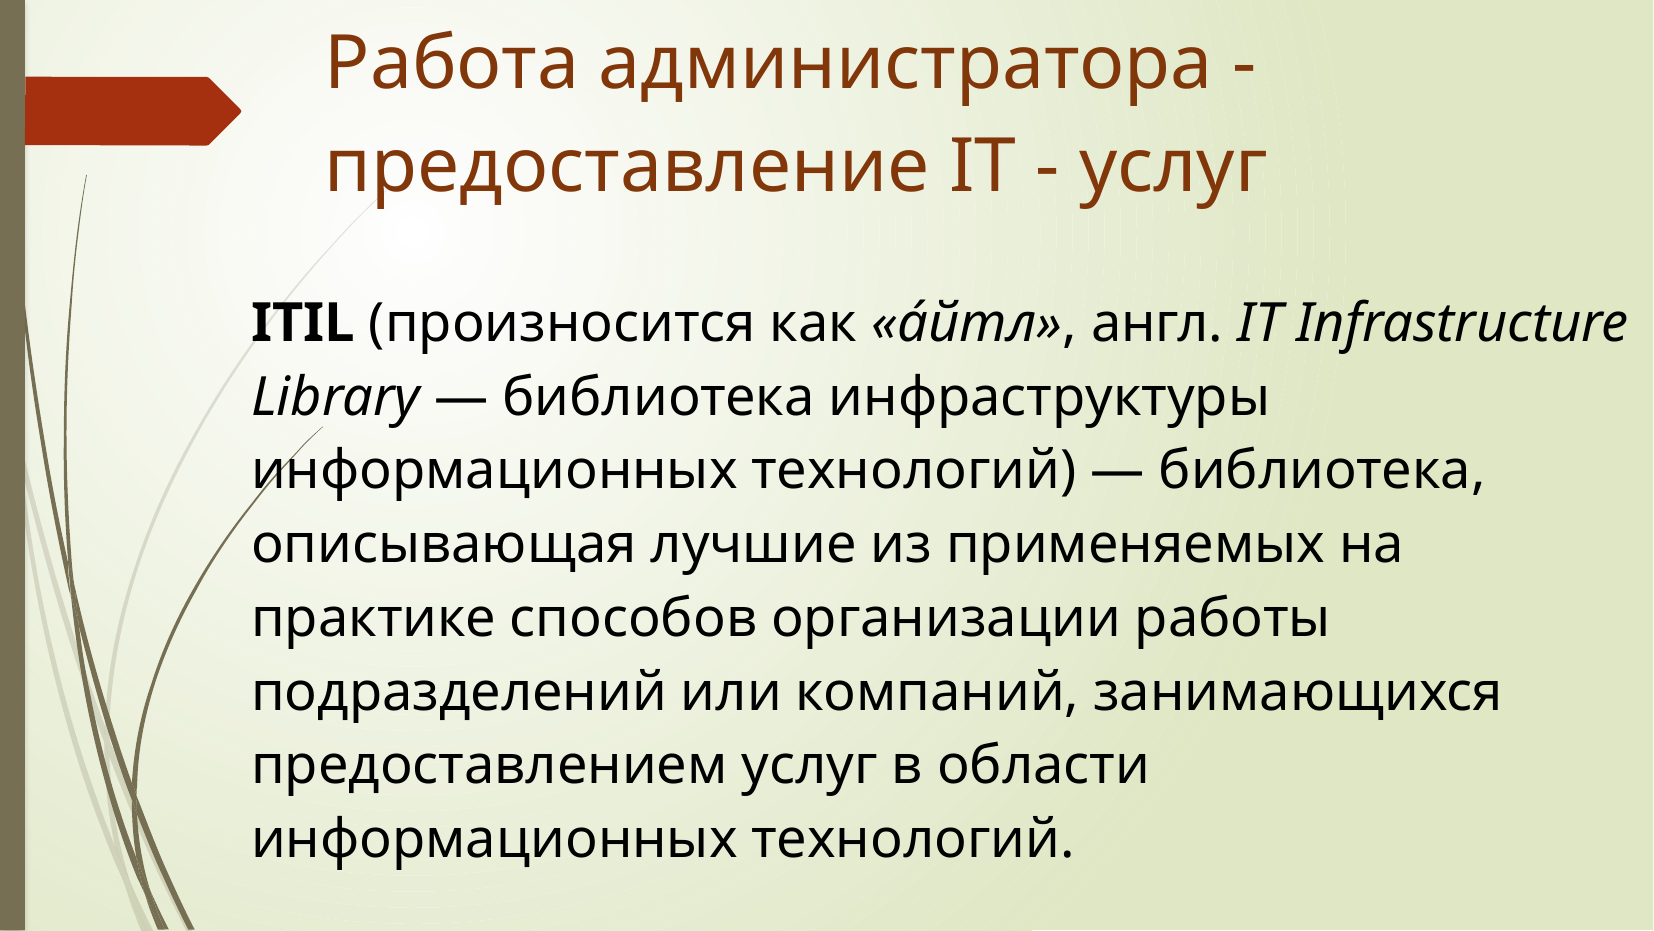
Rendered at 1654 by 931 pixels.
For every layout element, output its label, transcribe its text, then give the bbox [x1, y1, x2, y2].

title Работа администратора - предоставление IT - услуг [324, 7, 1561, 214]
text_box ITIL (произносится как «а́йтл», англ. IT Infrastructure Library — библиотека инфраструктуры информационных технологий) — библиотека, описывающая лучшие из применяемых на практике способов организации работы подразделений или компаний, занимающихся предоставлением услуг в области информационных технологий. [236, 276, 1654, 839]
